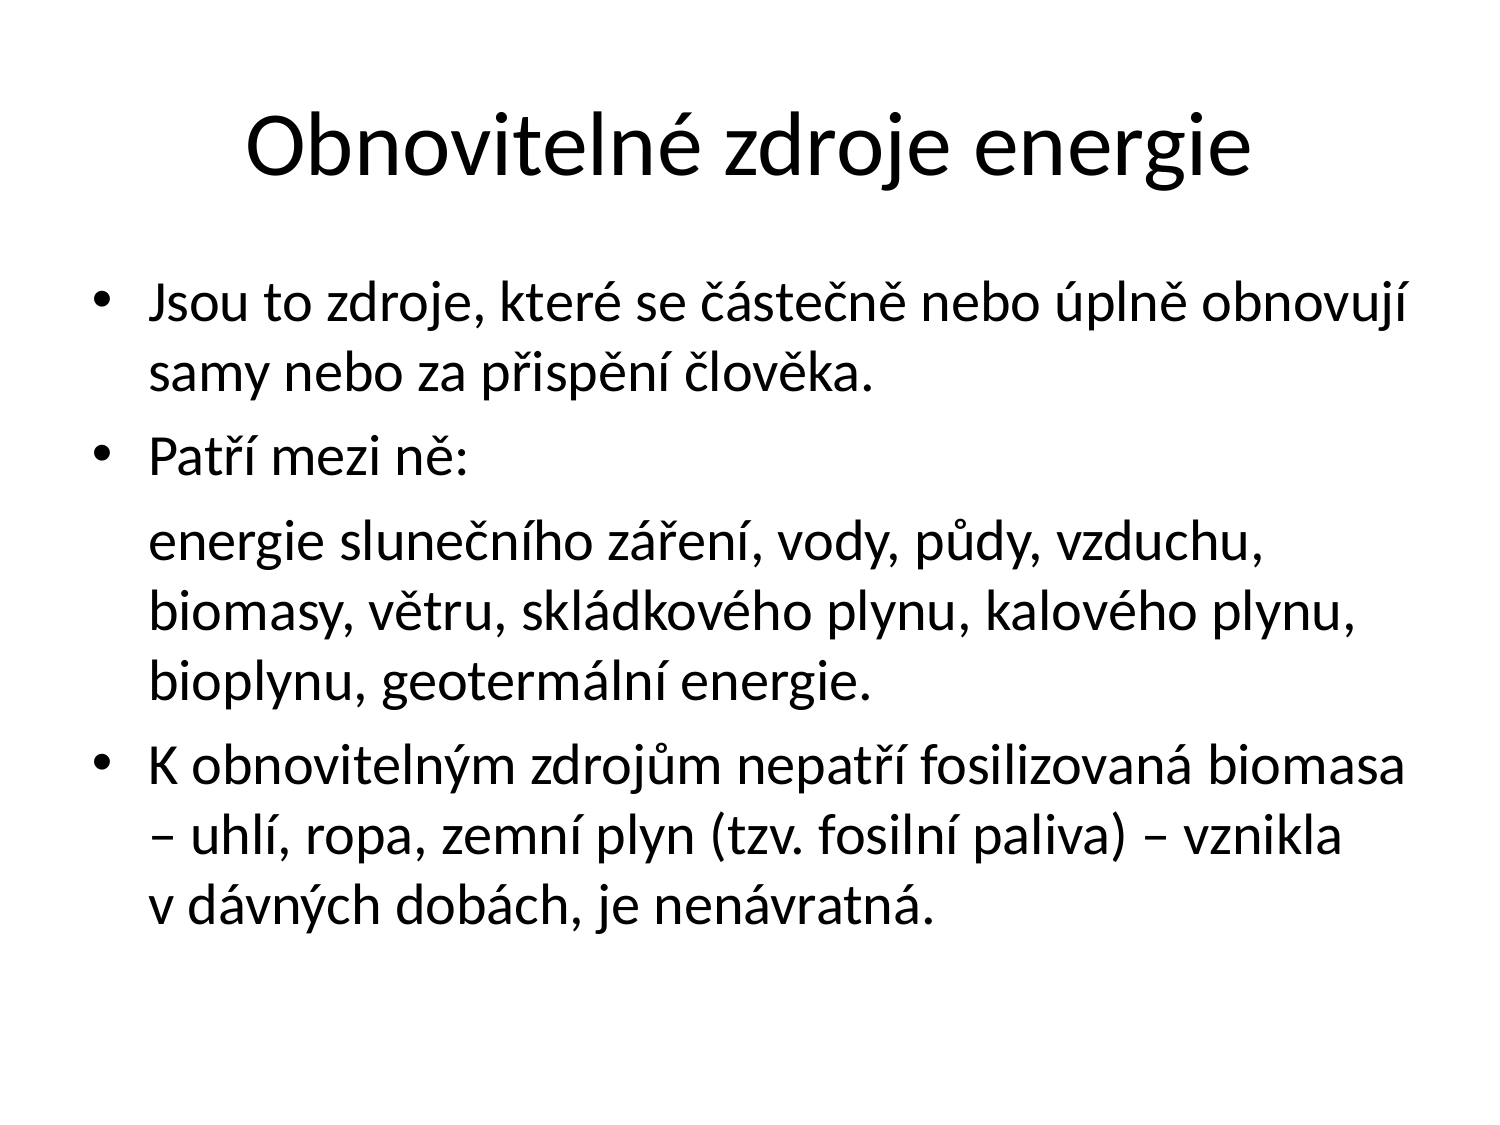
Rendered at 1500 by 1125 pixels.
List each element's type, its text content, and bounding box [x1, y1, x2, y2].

title Obnovitelné zdroje energie [75, 45, 1426, 233]
list Jsou to zdroje, které se částečně nebo úplně obnovují samy nebo za přispění člověka. Patří mezi ně: energie slunečního záření, vody, půdy, vzduchu, biomasy, větru, skládkového plynu, kalového plynu, bioplynu, geotermální energie. K obnovitelným zdrojům nepatří fosilizovaná biomasa – uhlí, ropa, zemní plyn (tzv. fosilní paliva) – vznikla v dávných dobách, je nenávratná. [76, 255, 1427, 998]
